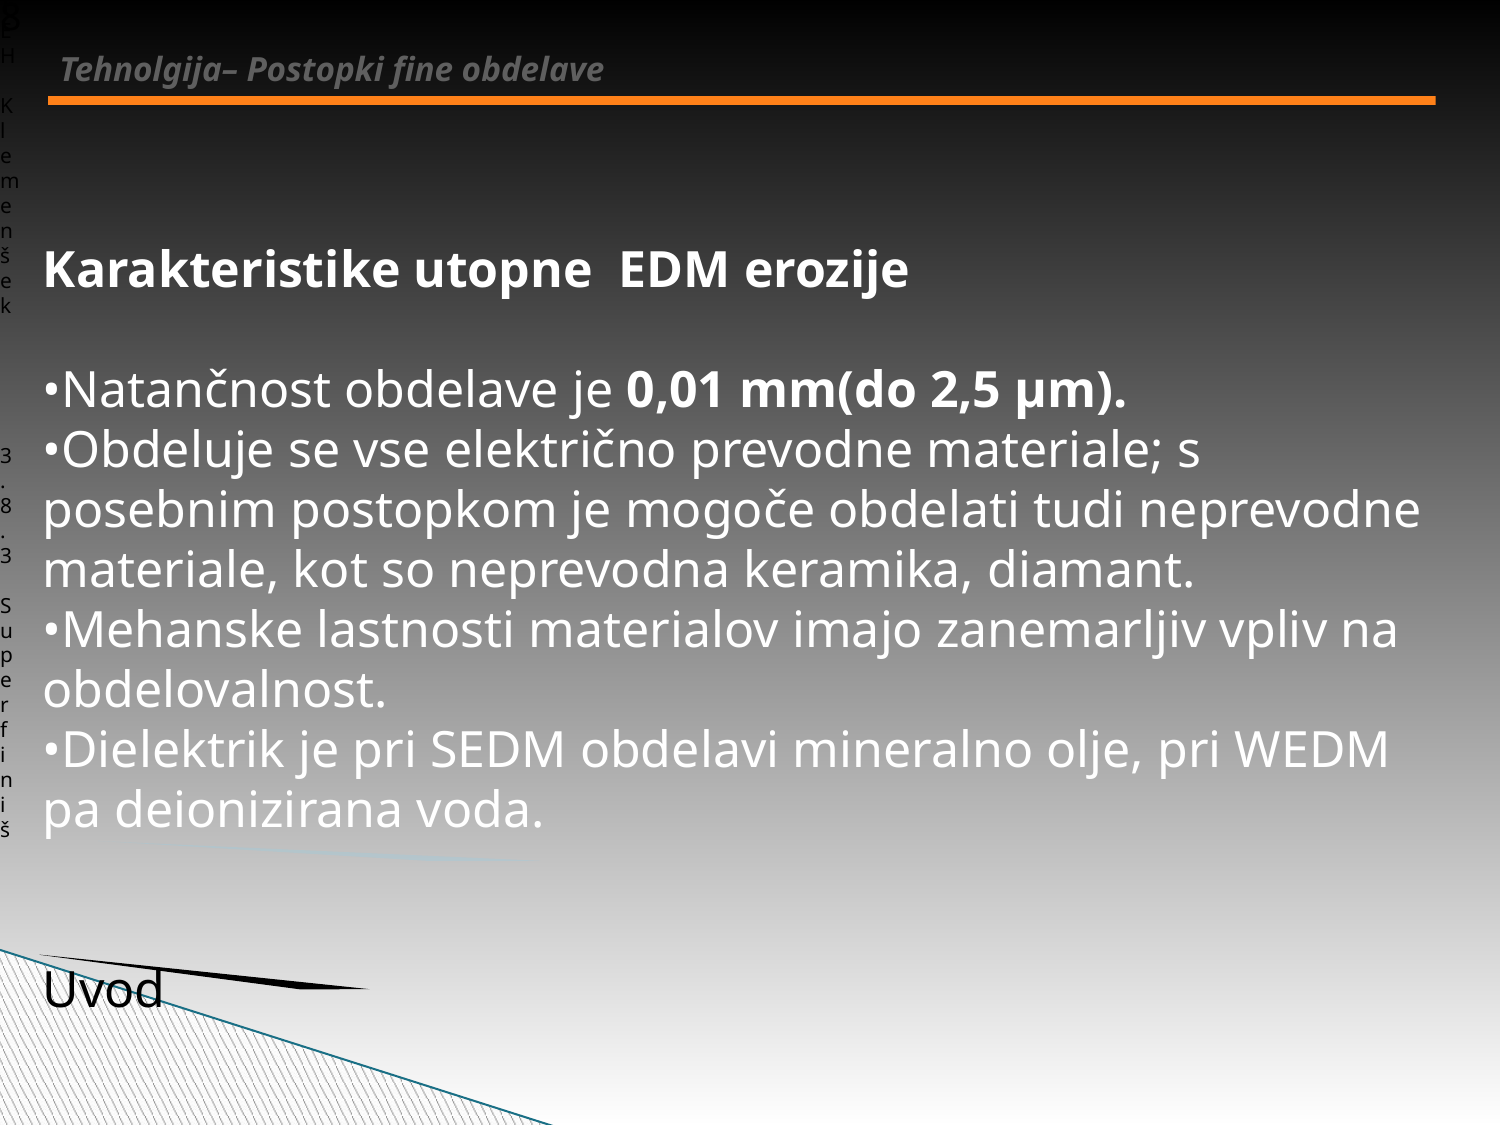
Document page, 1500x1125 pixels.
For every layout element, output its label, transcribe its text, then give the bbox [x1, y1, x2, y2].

picture [0, 952, 543, 1125]
text_box Karakteristike utopne EDM erozije •Natančnost obdelave je 0,01 mm(do 2,5 μm). •Obdeluje se vse električno prevodne materiale; s posebnim postopkom je mogoče obdelati tudi neprevodne materiale, kot so neprevodna keramika, diamant. •Mehanske lastnosti materialov imajo zanemarljiv vpliv na obdelovalnost. •Dielektrik je pri SEDM obdelavi mineralno olje, pri WEDM pa deionizirana voda. Uvod [27, 170, 1462, 1026]
